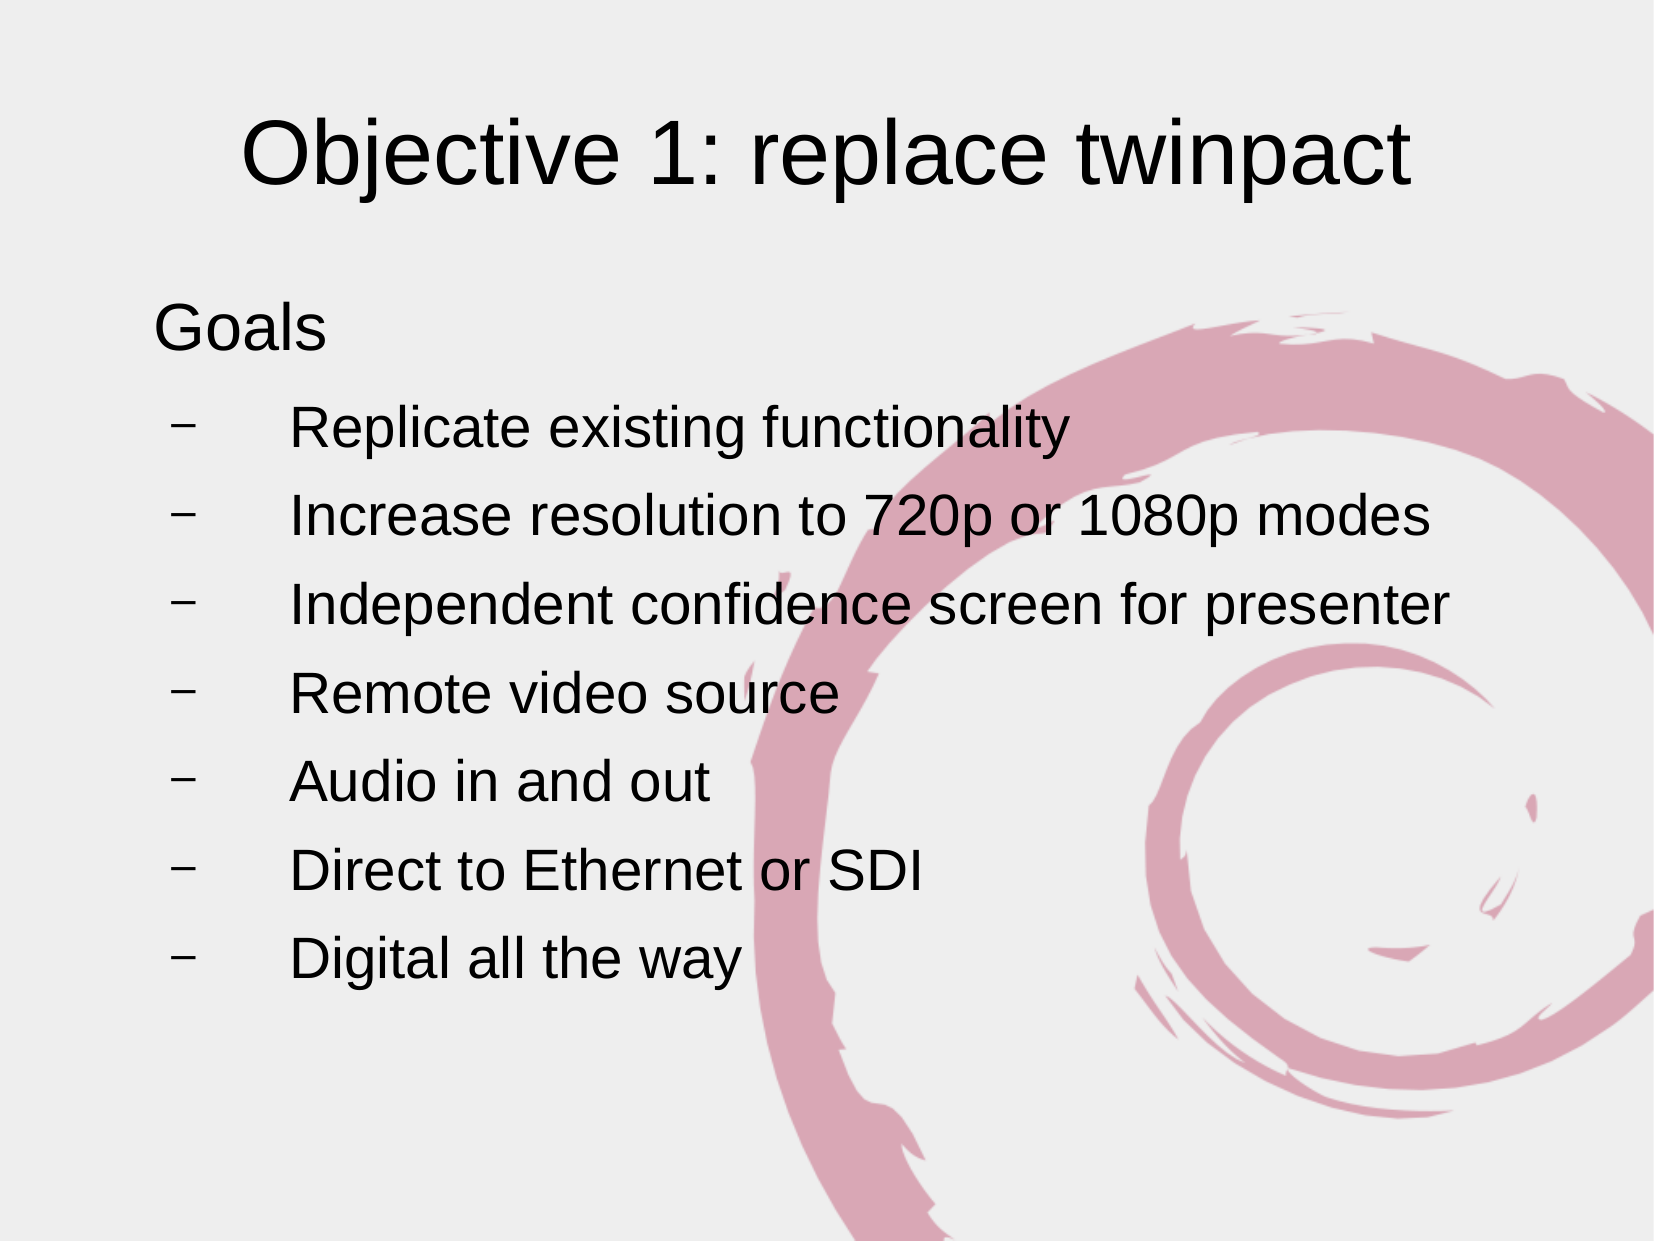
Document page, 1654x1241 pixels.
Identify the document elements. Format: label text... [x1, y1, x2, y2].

list Goals Replicate existing functionality Increase resolution to 720p or 1080p modes Independent confidence screen for presenter Remote video source Audio in and out Direct to Ethernet or SDI Digital all the way [82, 290, 1571, 1010]
picture [0, 0, 1654, 1241]
title Objective 1: replace twinpact [82, 49, 1571, 257]
